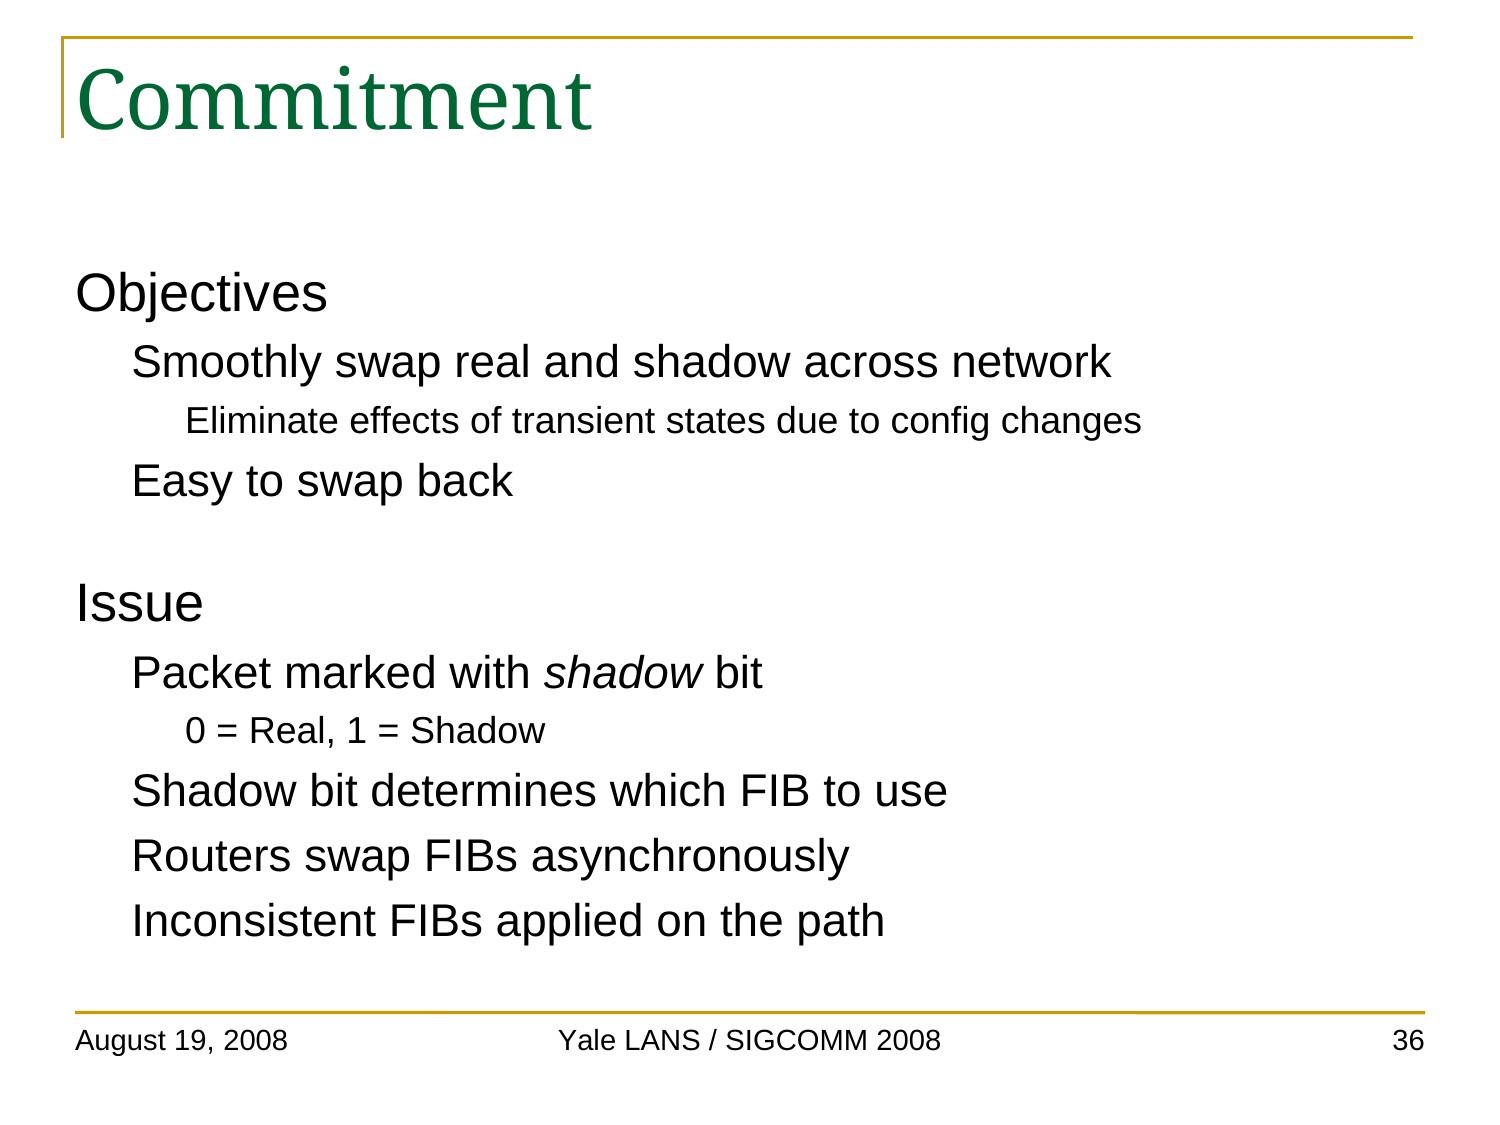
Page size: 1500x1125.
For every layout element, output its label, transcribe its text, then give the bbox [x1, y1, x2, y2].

list Objectives Smoothly swap real and shadow across network Eliminate effects of transient states due to config changes Easy to swap back Issue Packet marked with shadow bit 0 = Real, 1 = Shadow Shadow bit determines which FIB to use Routers swap FIBs asynchronously Inconsistent FIBs applied on the path [75, 262, 1425, 991]
title Commitment [75, 0, 1425, 199]
